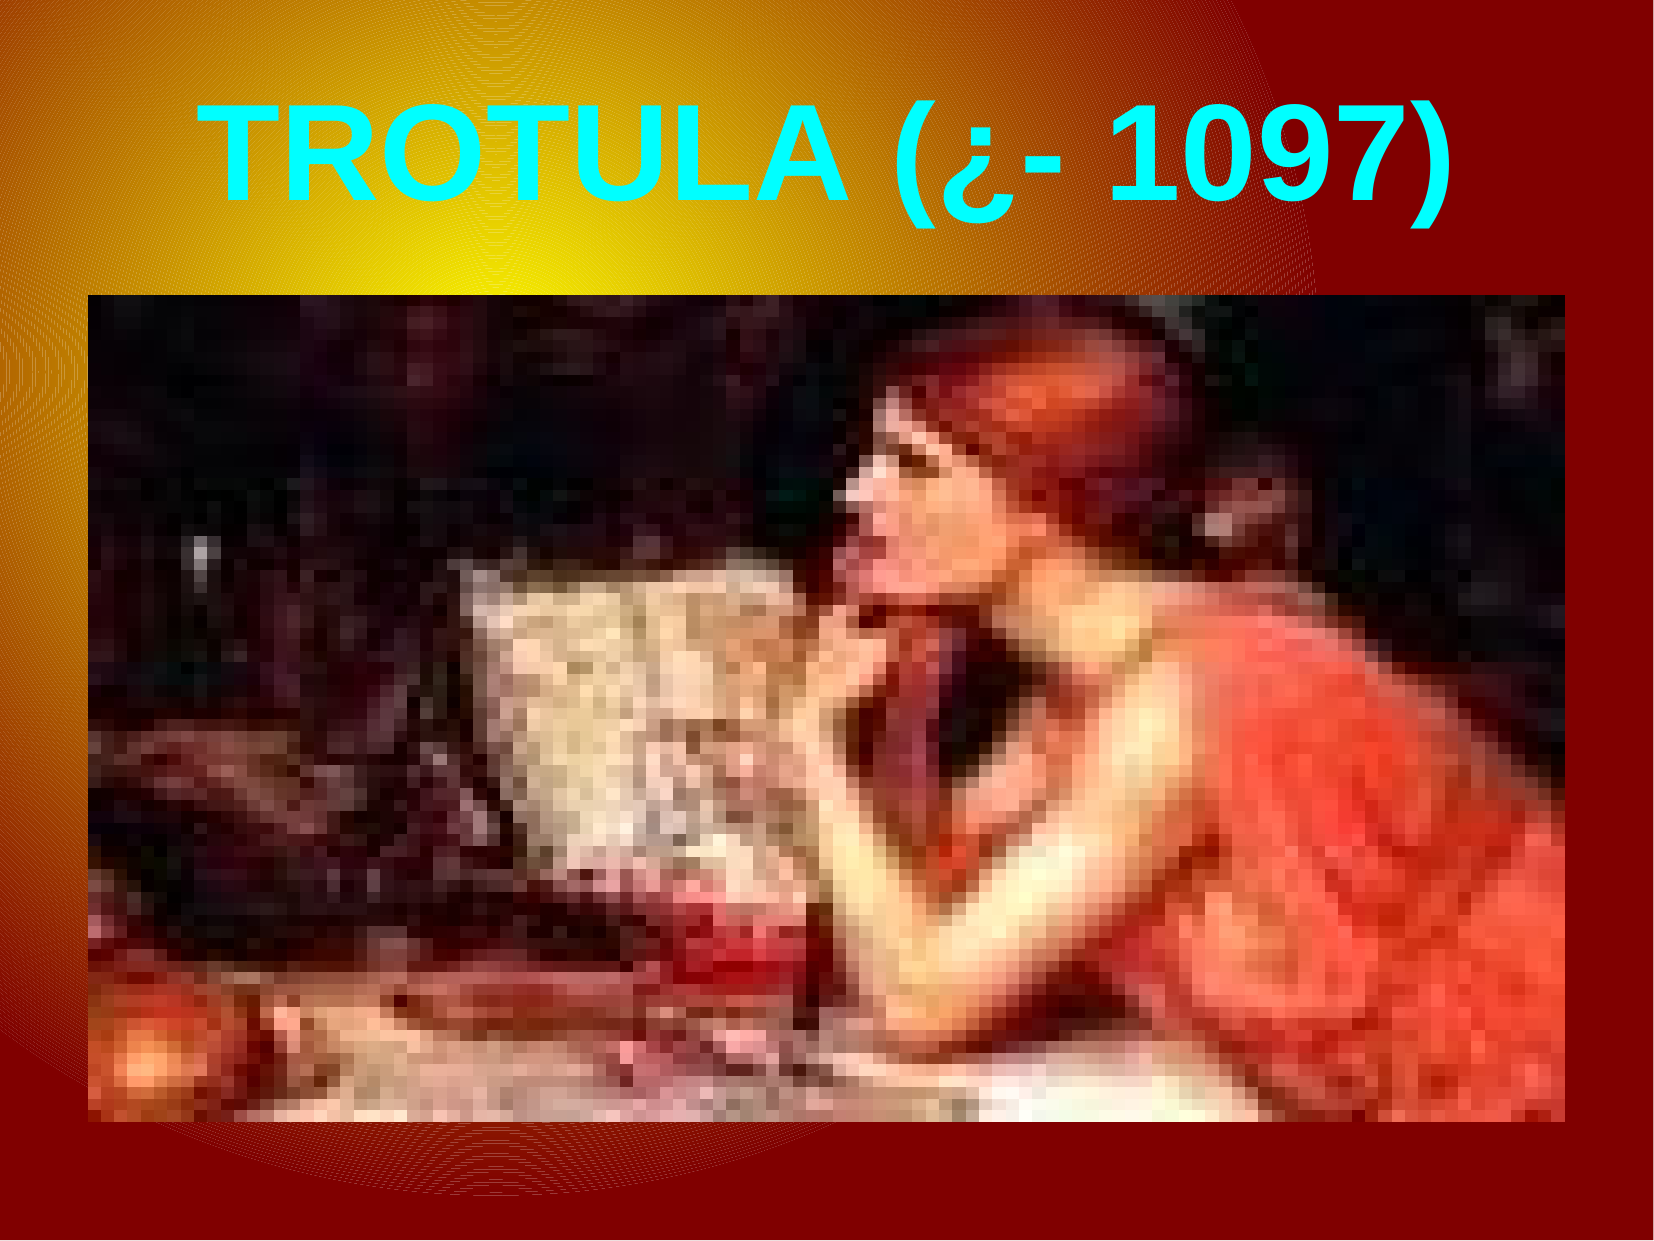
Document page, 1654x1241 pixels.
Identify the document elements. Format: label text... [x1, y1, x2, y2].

picture [88, 295, 1565, 1123]
title TROTULA (¿- 1097) [82, 49, 1571, 257]
